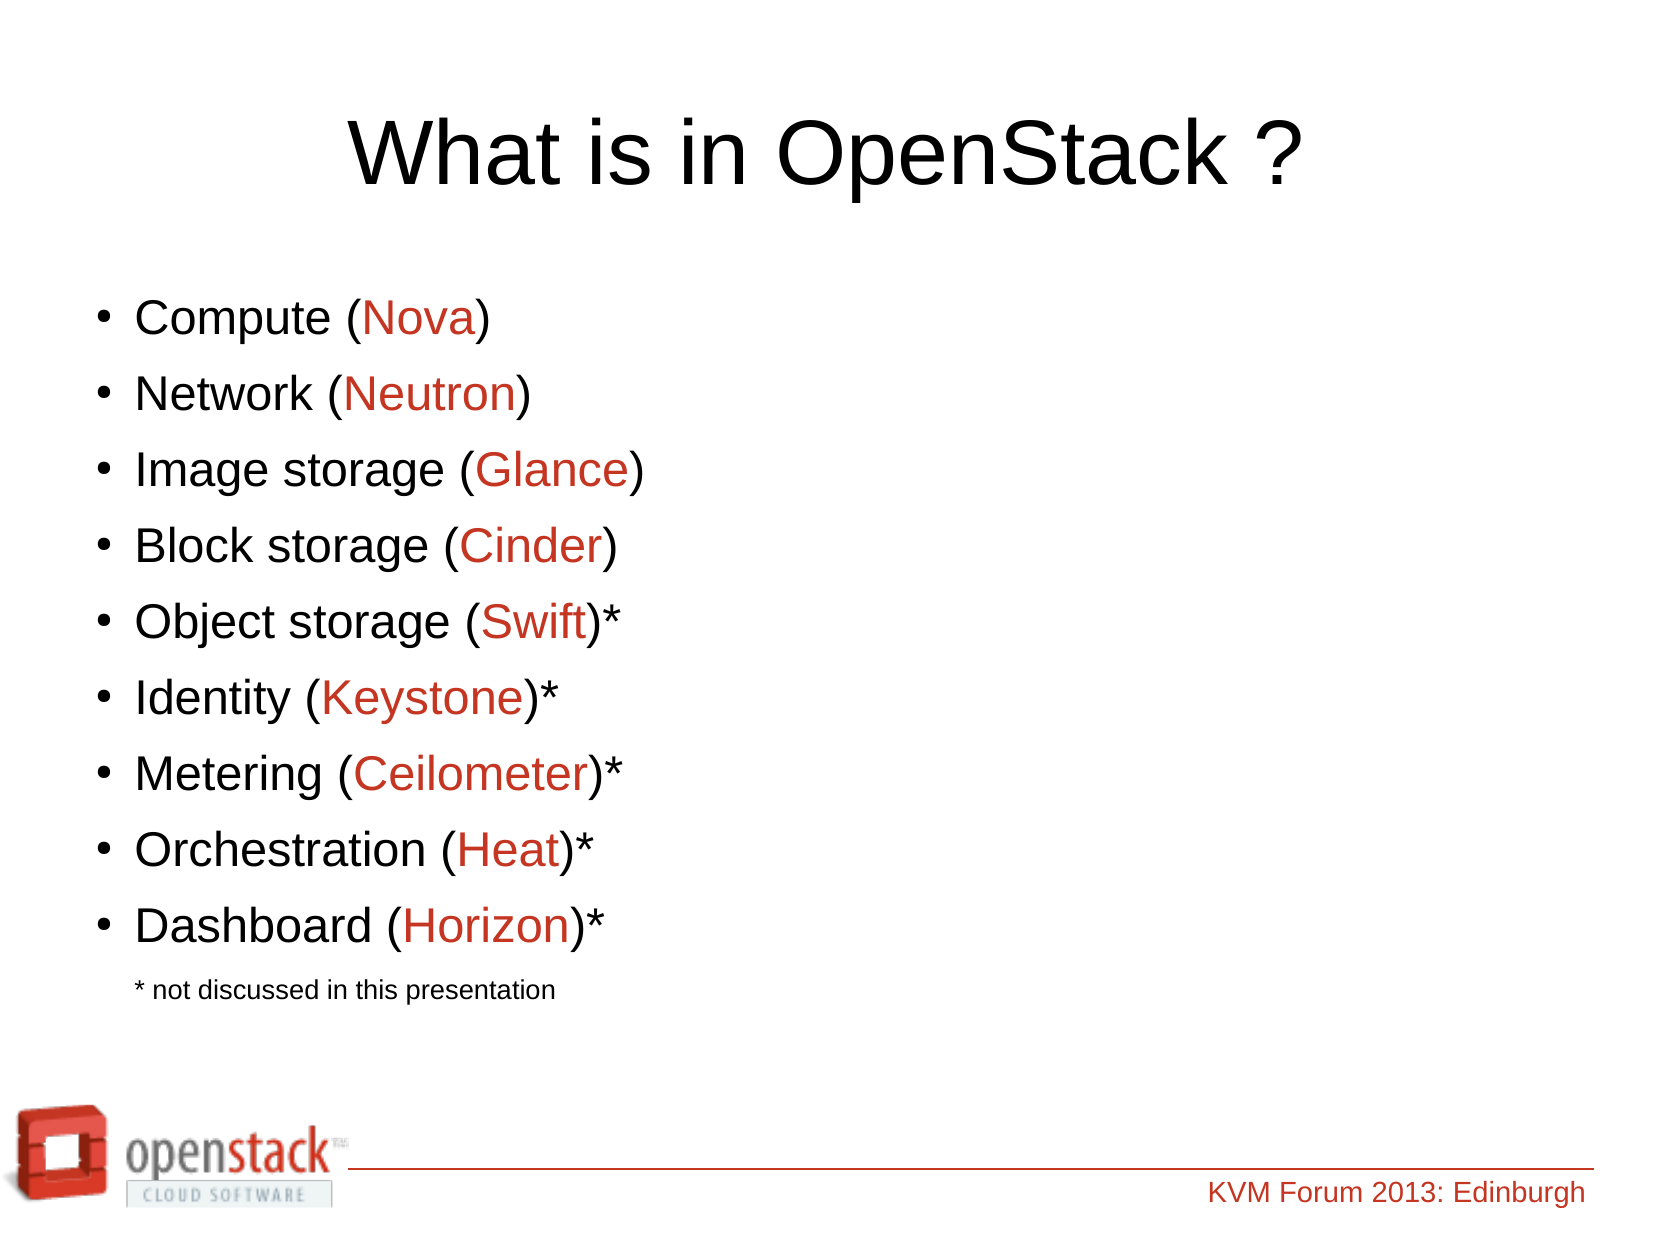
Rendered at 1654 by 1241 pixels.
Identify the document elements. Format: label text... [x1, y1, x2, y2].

list Compute (Nova) Network (Neutron) Image storage (Glance) Block storage (Cinder) Object storage (Swift)* Identity (Keystone)* Metering (Ceilometer)* Orchestration (Heat)* Dashboard (Horizon)* * not discussed in this presentation [82, 290, 1571, 1010]
title What is in OpenStack ? [82, 49, 1571, 257]
picture [0, 1101, 349, 1219]
